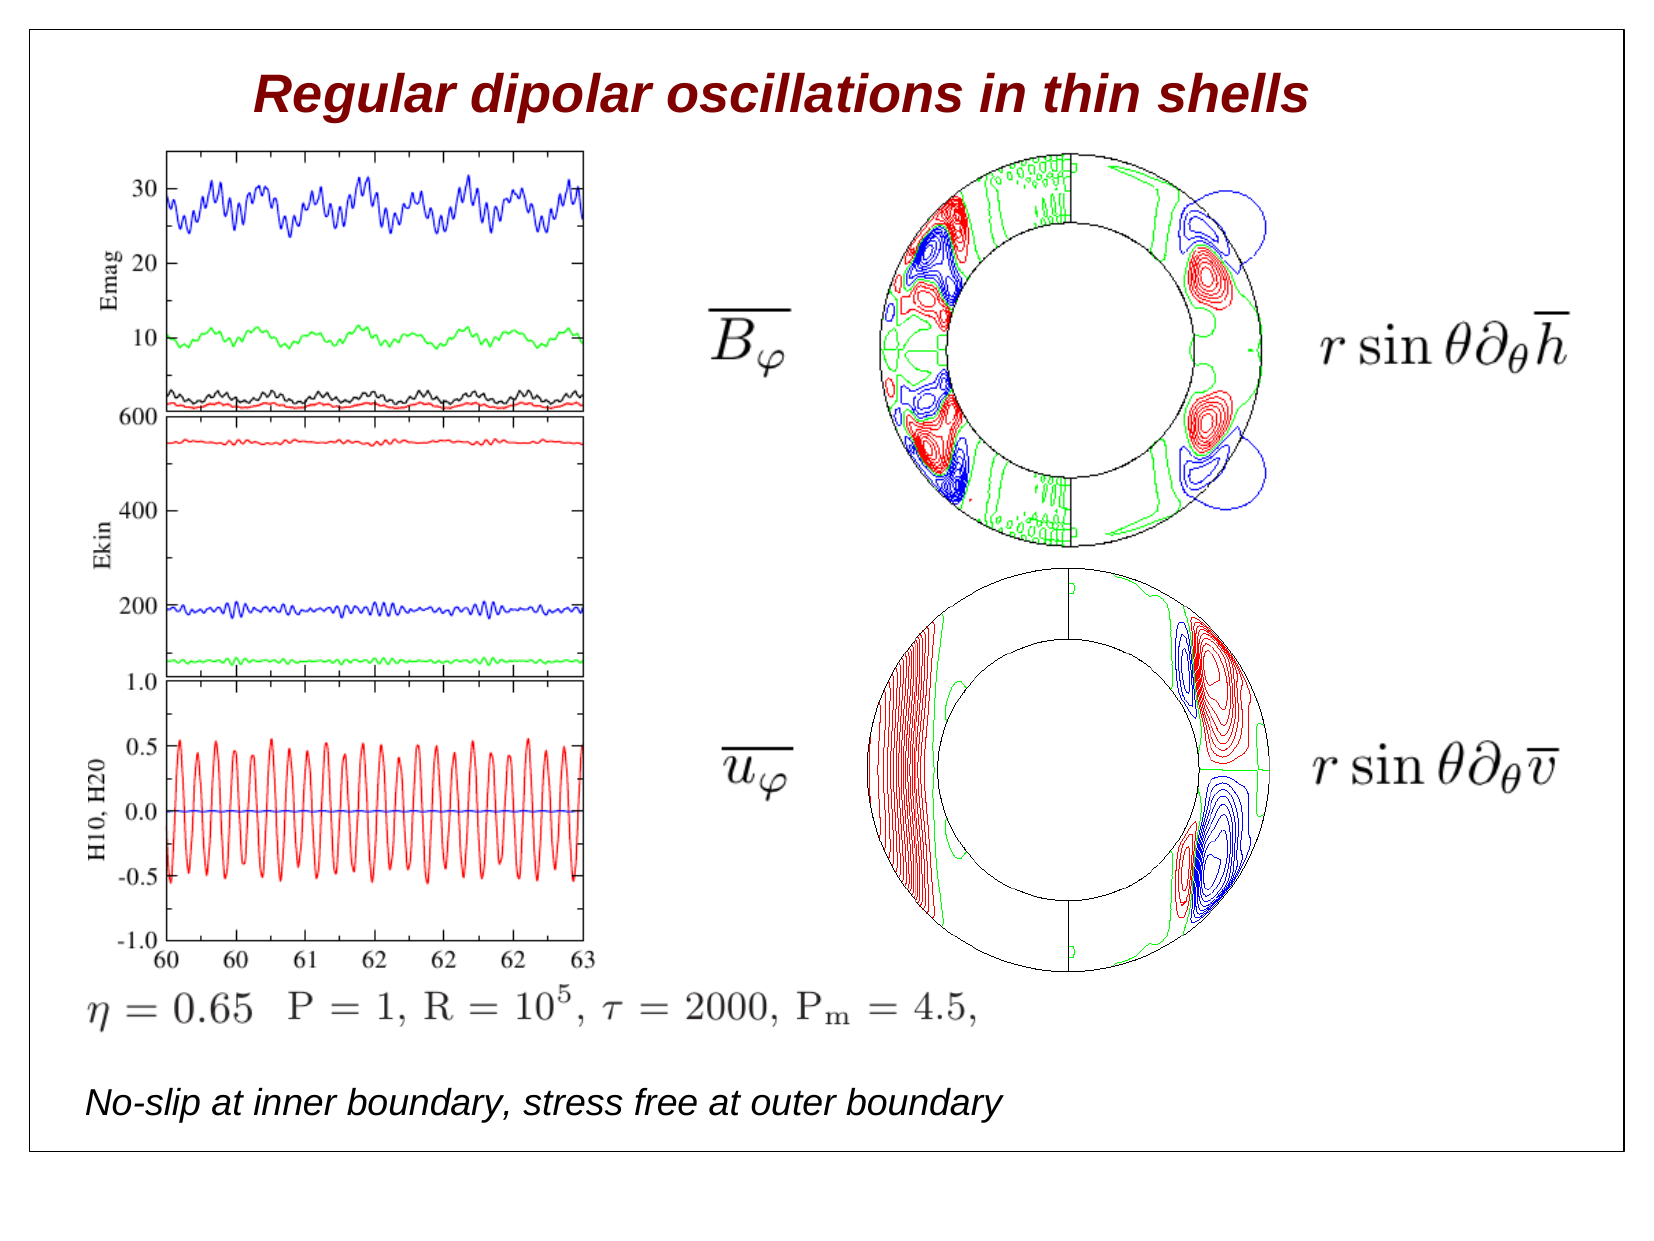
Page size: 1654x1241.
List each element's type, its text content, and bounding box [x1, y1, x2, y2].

picture [1299, 739, 1575, 798]
picture [77, 59, 1584, 1041]
picture [708, 738, 806, 806]
text_box Regular dipolar oscillations in thin shells [238, 56, 1328, 133]
text_box No-slip at inner boundary, stress free at outer boundary [70, 1074, 1018, 1132]
